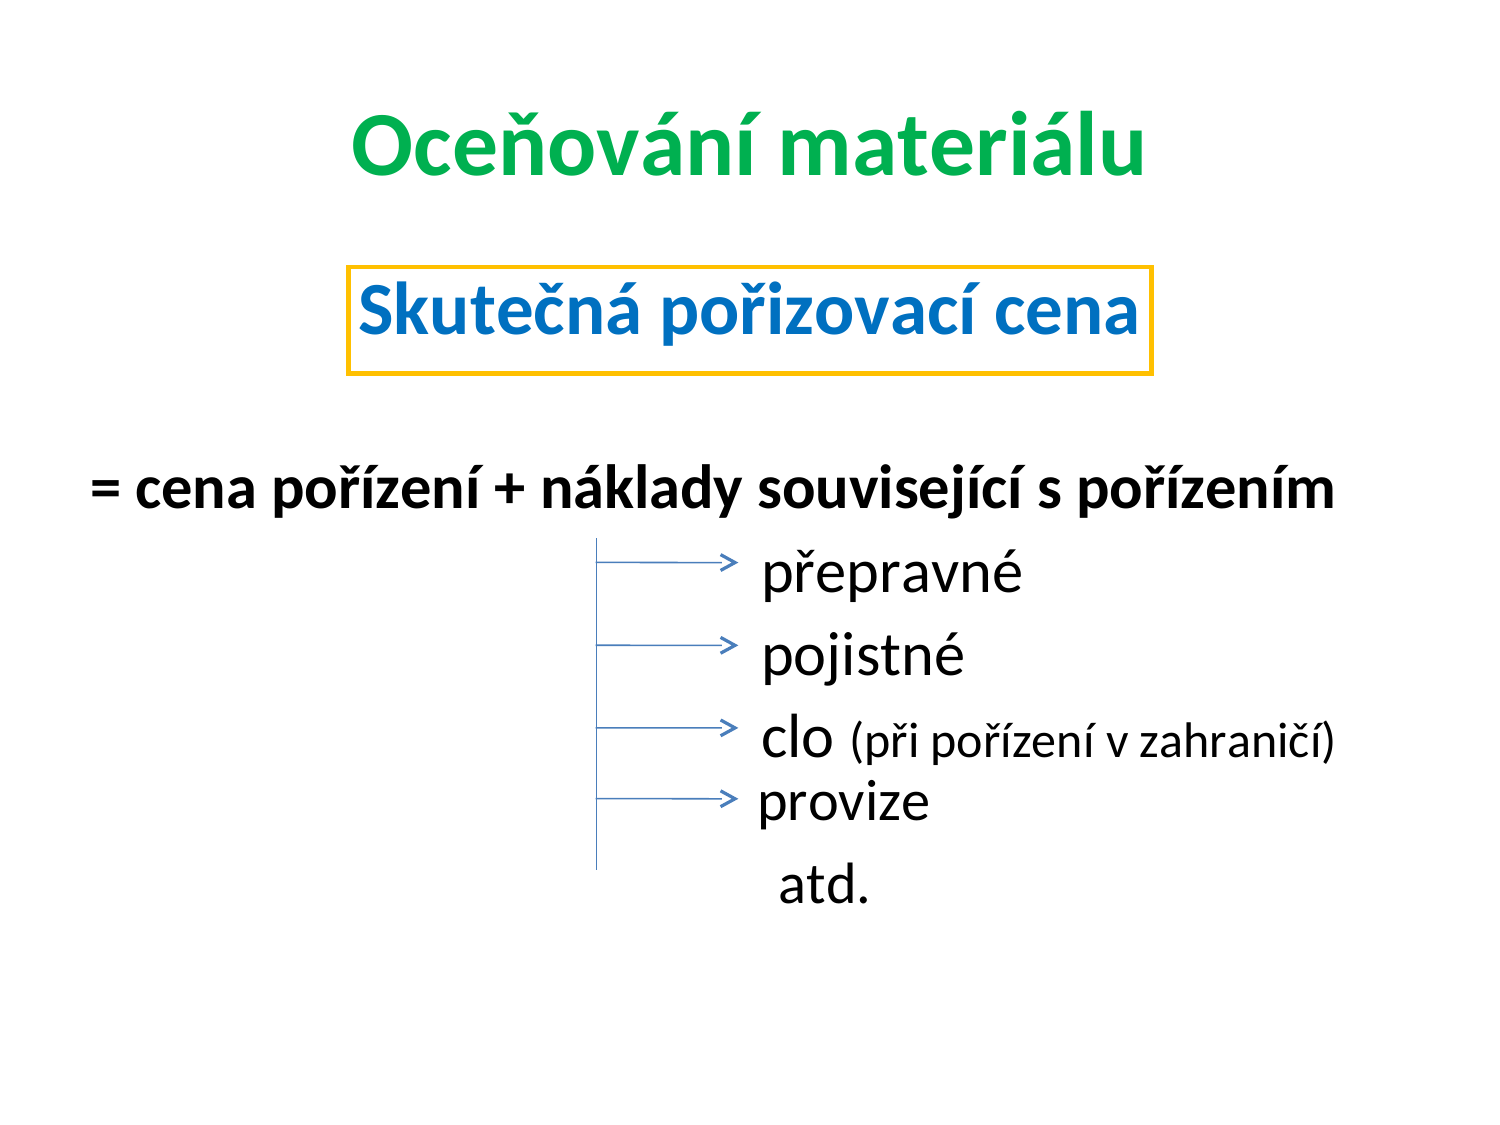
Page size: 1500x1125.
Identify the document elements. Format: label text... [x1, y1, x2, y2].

list Skutečná pořizovací cena = cena pořízení + náklady související s pořízením přepravné pojistné clo (při pořízení v zahraničí) provize atd. [75, 262, 1426, 1006]
title Oceňování materiálu [75, 45, 1426, 233]
